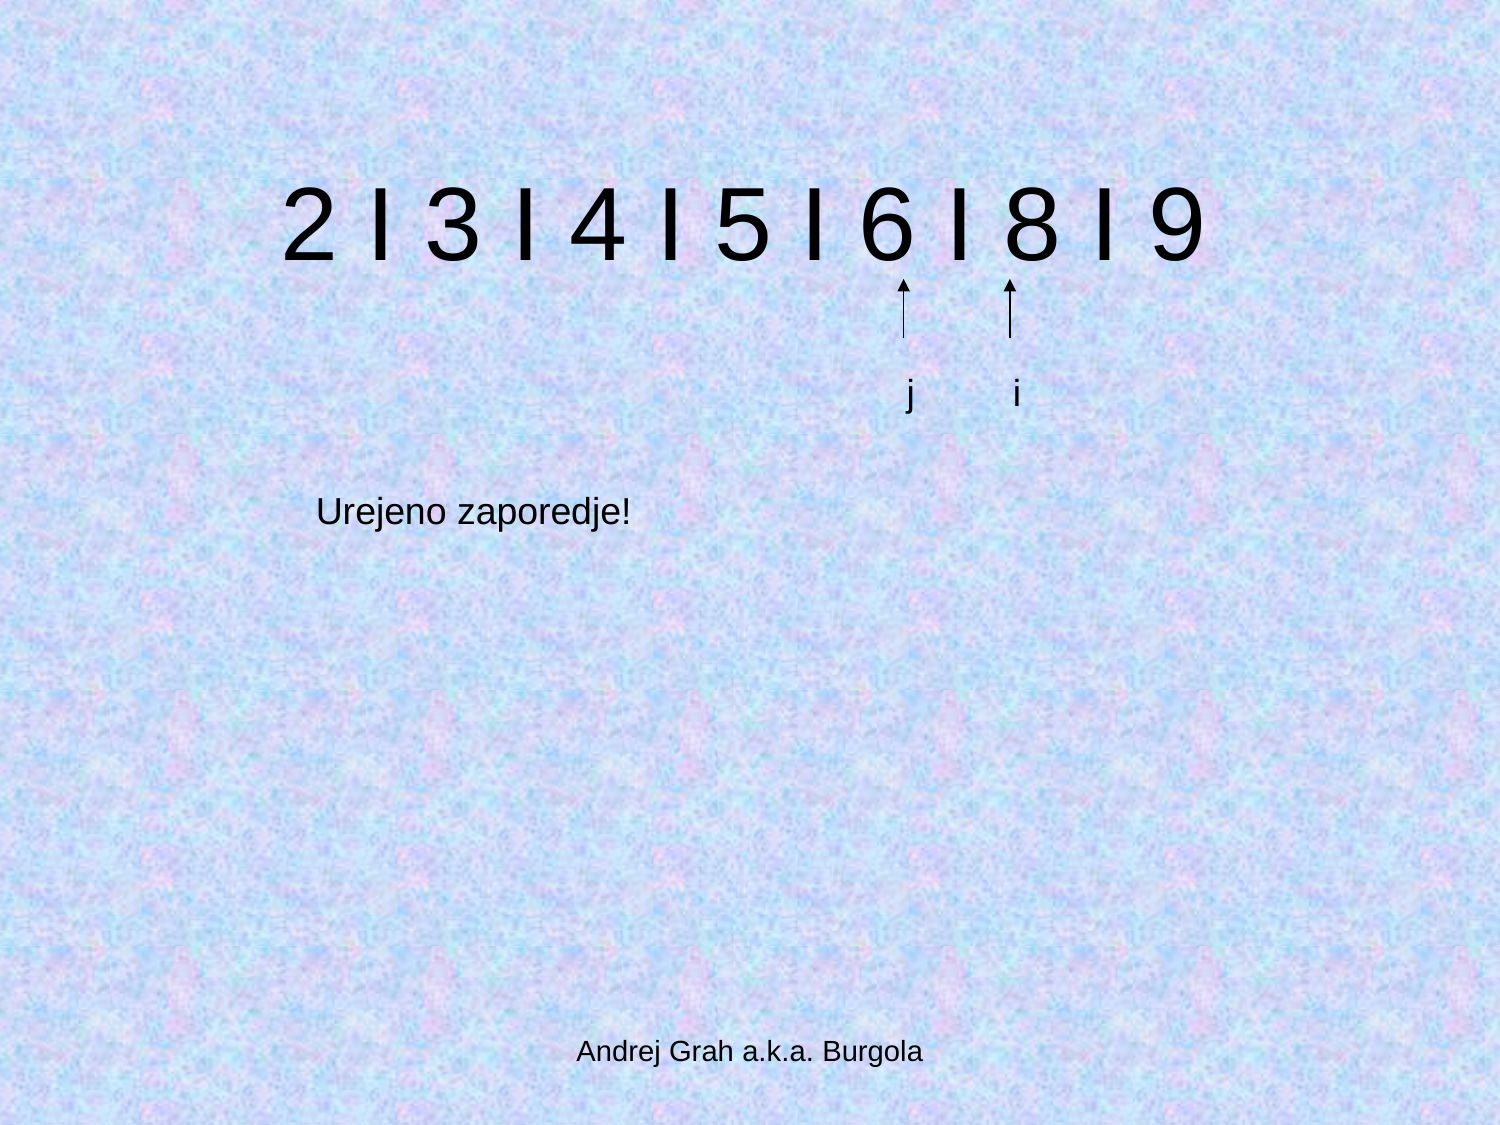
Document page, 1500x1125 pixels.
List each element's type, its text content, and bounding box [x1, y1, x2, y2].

text_box Urejeno zaporedje! [301, 479, 1329, 541]
text_box 2 I 3 I 4 I 5 I 6 I 8 I 9 [159, 148, 1329, 290]
text_box Andrej Grah a.k.a. Burgola [512, 1024, 988, 1103]
text_box i [998, 361, 1034, 423]
text_box j [891, 361, 930, 423]
picture [0, 0, 1500, 1125]
